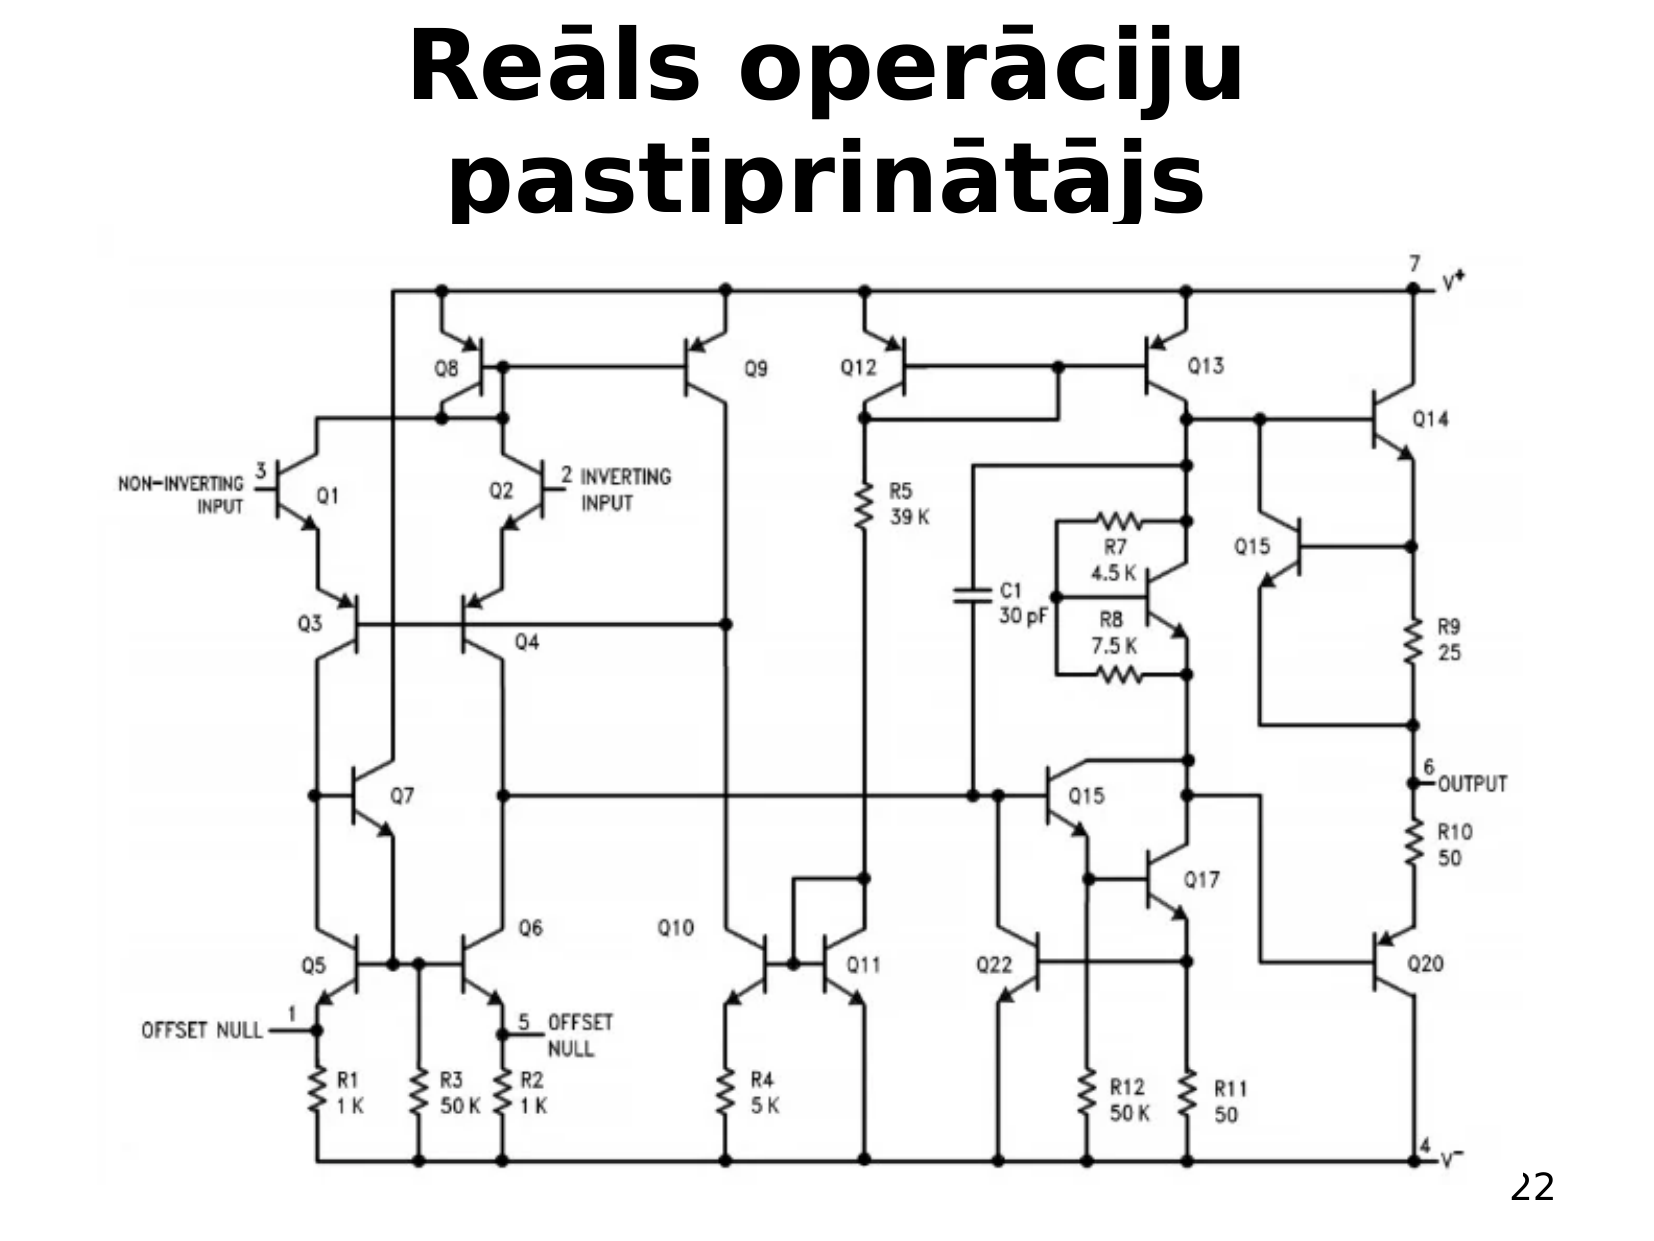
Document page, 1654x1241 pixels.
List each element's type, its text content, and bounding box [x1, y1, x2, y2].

title Reāls operāciju pastiprinātājs [82, 0, 1571, 255]
picture [97, 224, 1523, 1186]
